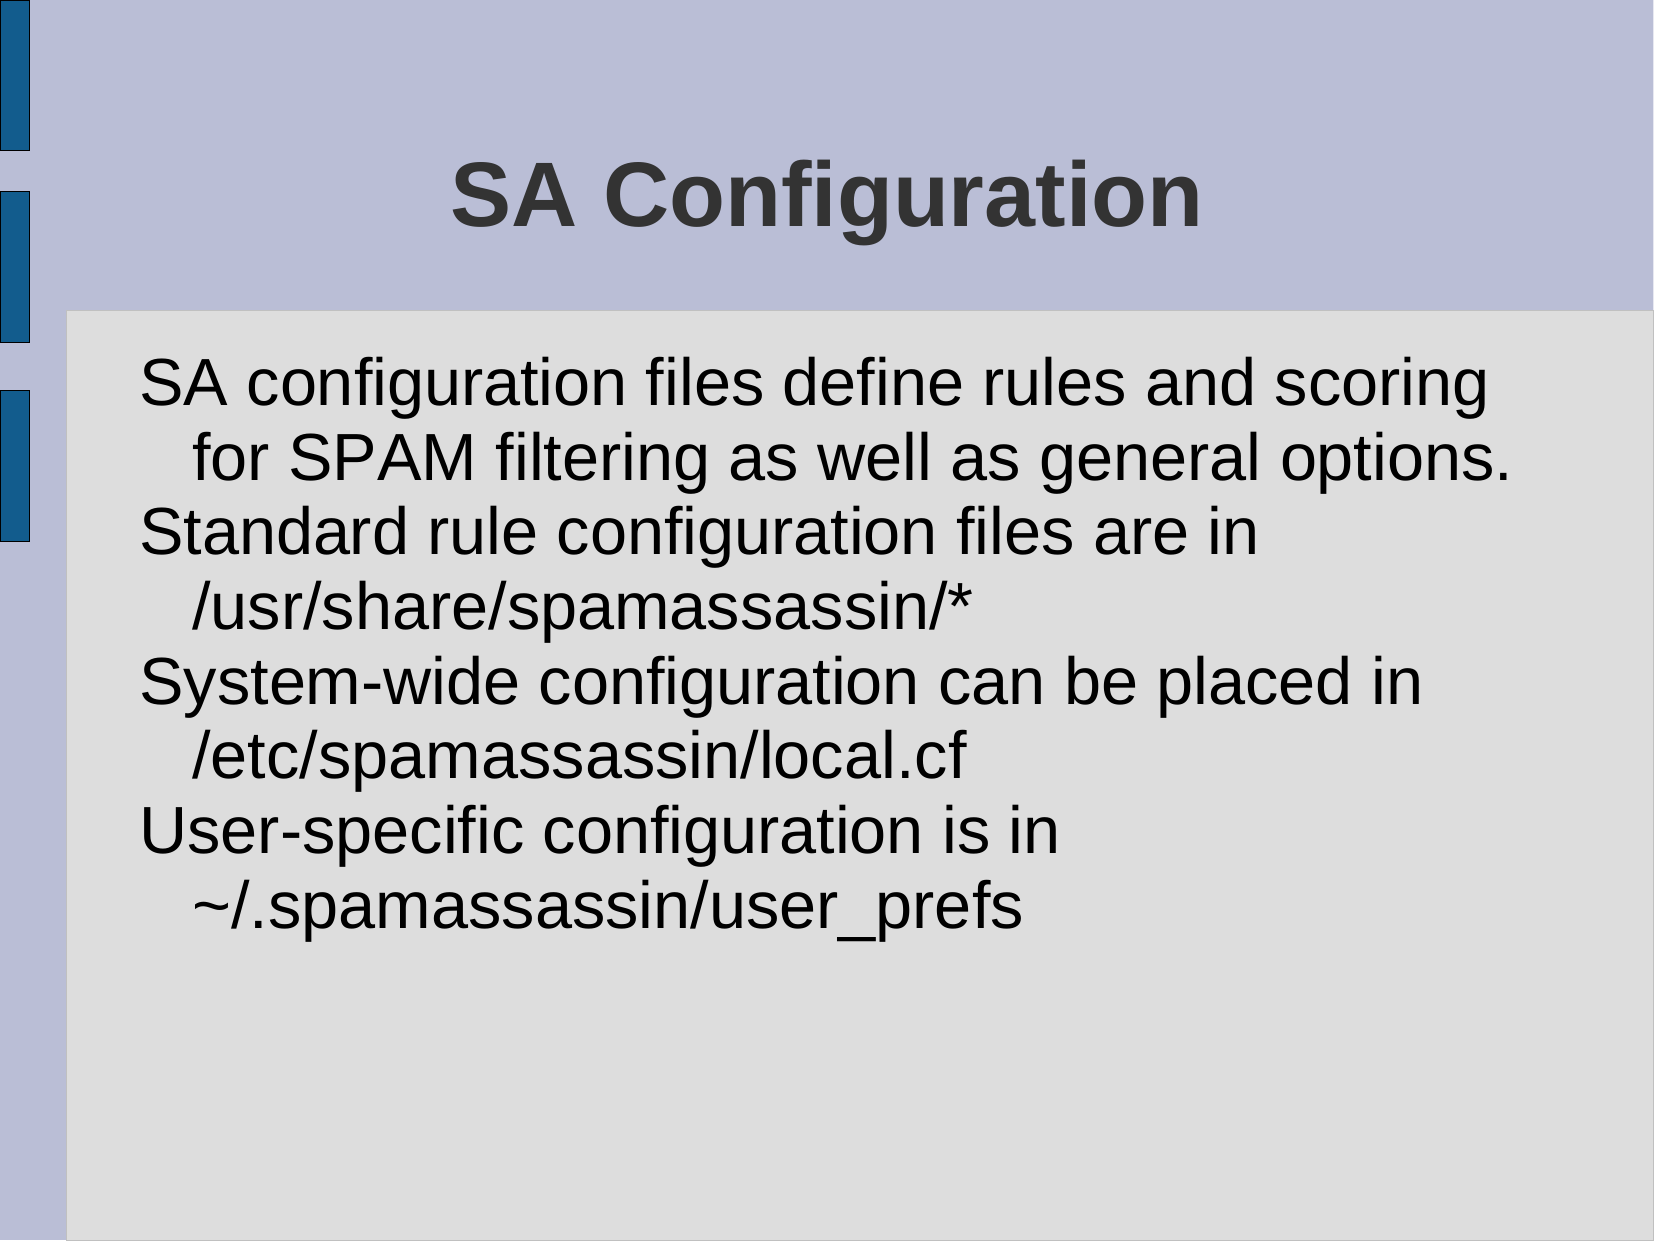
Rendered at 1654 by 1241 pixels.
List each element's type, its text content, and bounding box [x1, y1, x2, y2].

title SA Configuration [121, 91, 1534, 299]
list SA configuration files define rules and scoring for SPAM filtering as well as general options. Standard rule configuration files are in /usr/share/spamassassin/* System-wide configuration can be placed in /etc/spamassassin/local.cf User-specific configuration is in ~/.spamassassin/user_prefs [121, 344, 1534, 1127]
